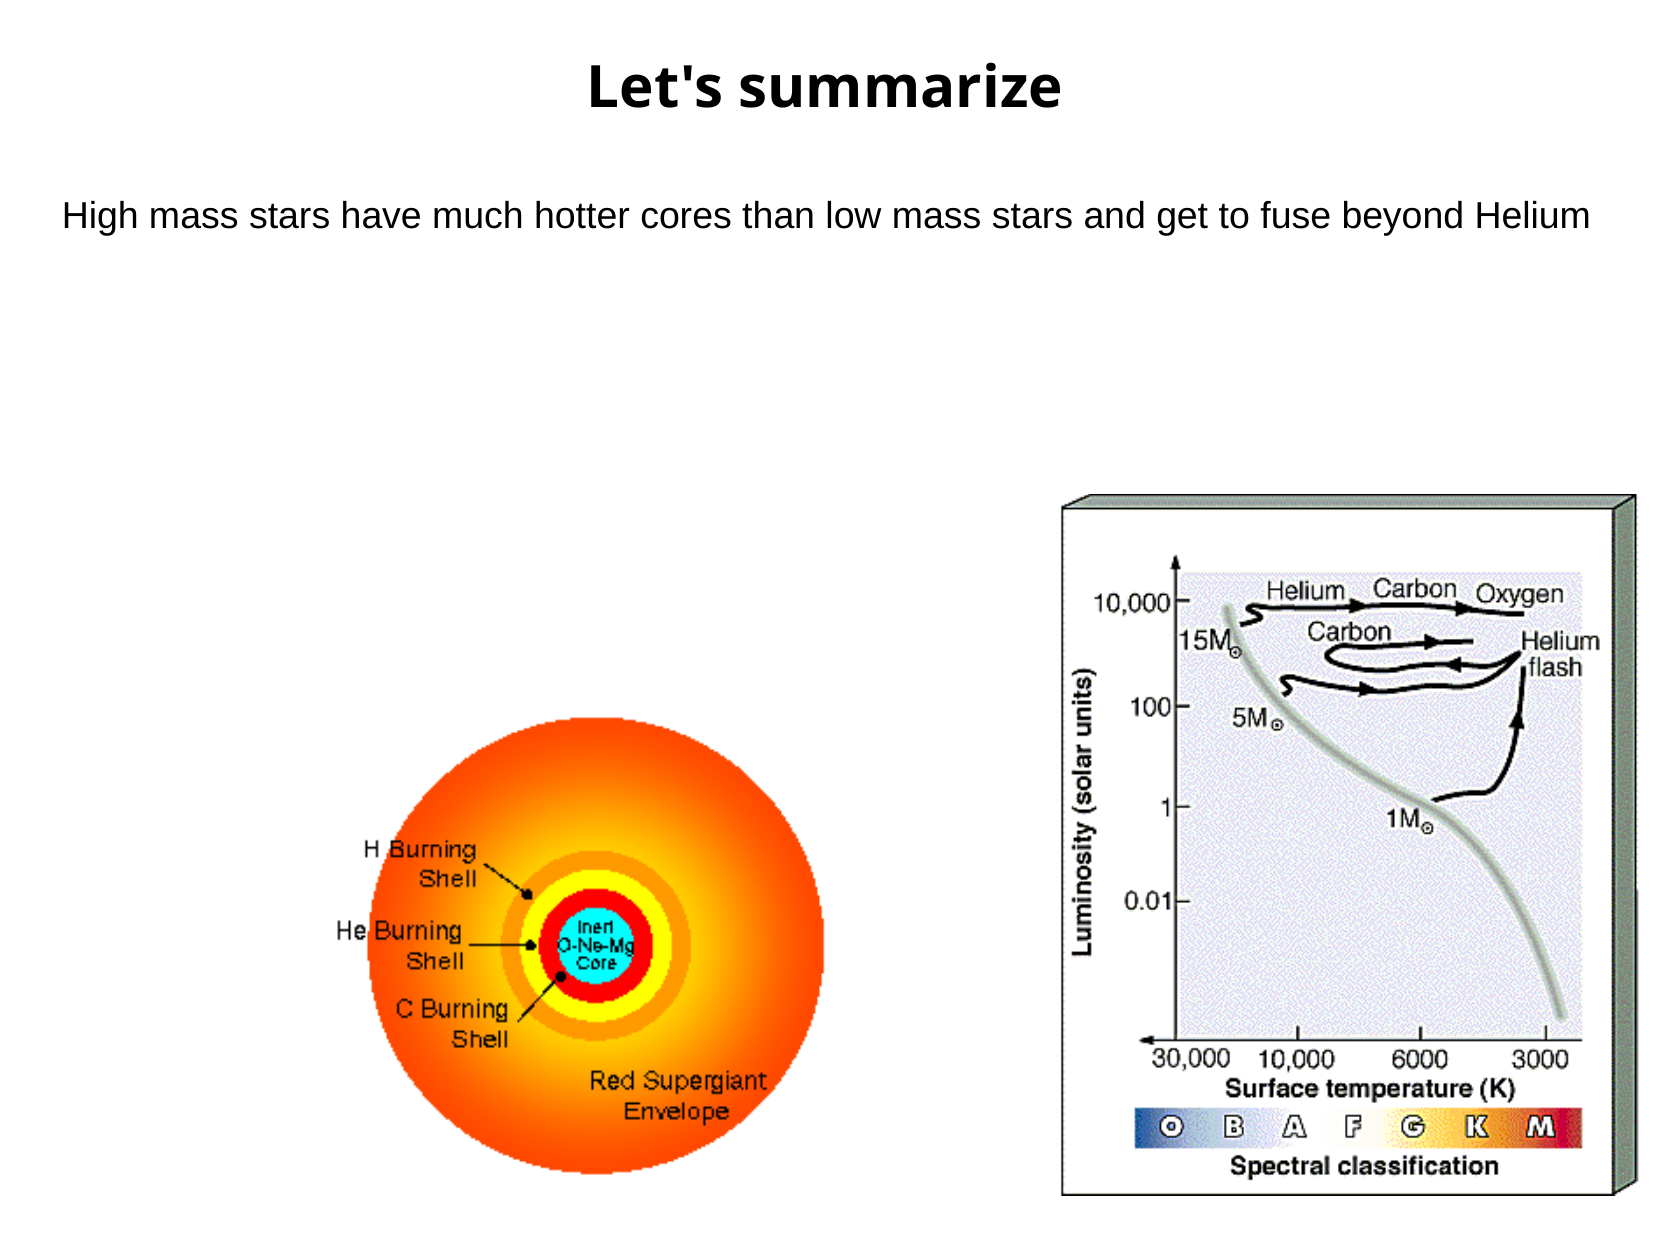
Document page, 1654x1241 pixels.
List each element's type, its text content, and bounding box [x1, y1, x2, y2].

text_box Let's summarize [262, 37, 1388, 134]
text_box High mass stars have much hotter cores than low mass stars and get to fuse beyond Helium [0, 187, 1654, 380]
picture [330, 494, 1654, 1196]
